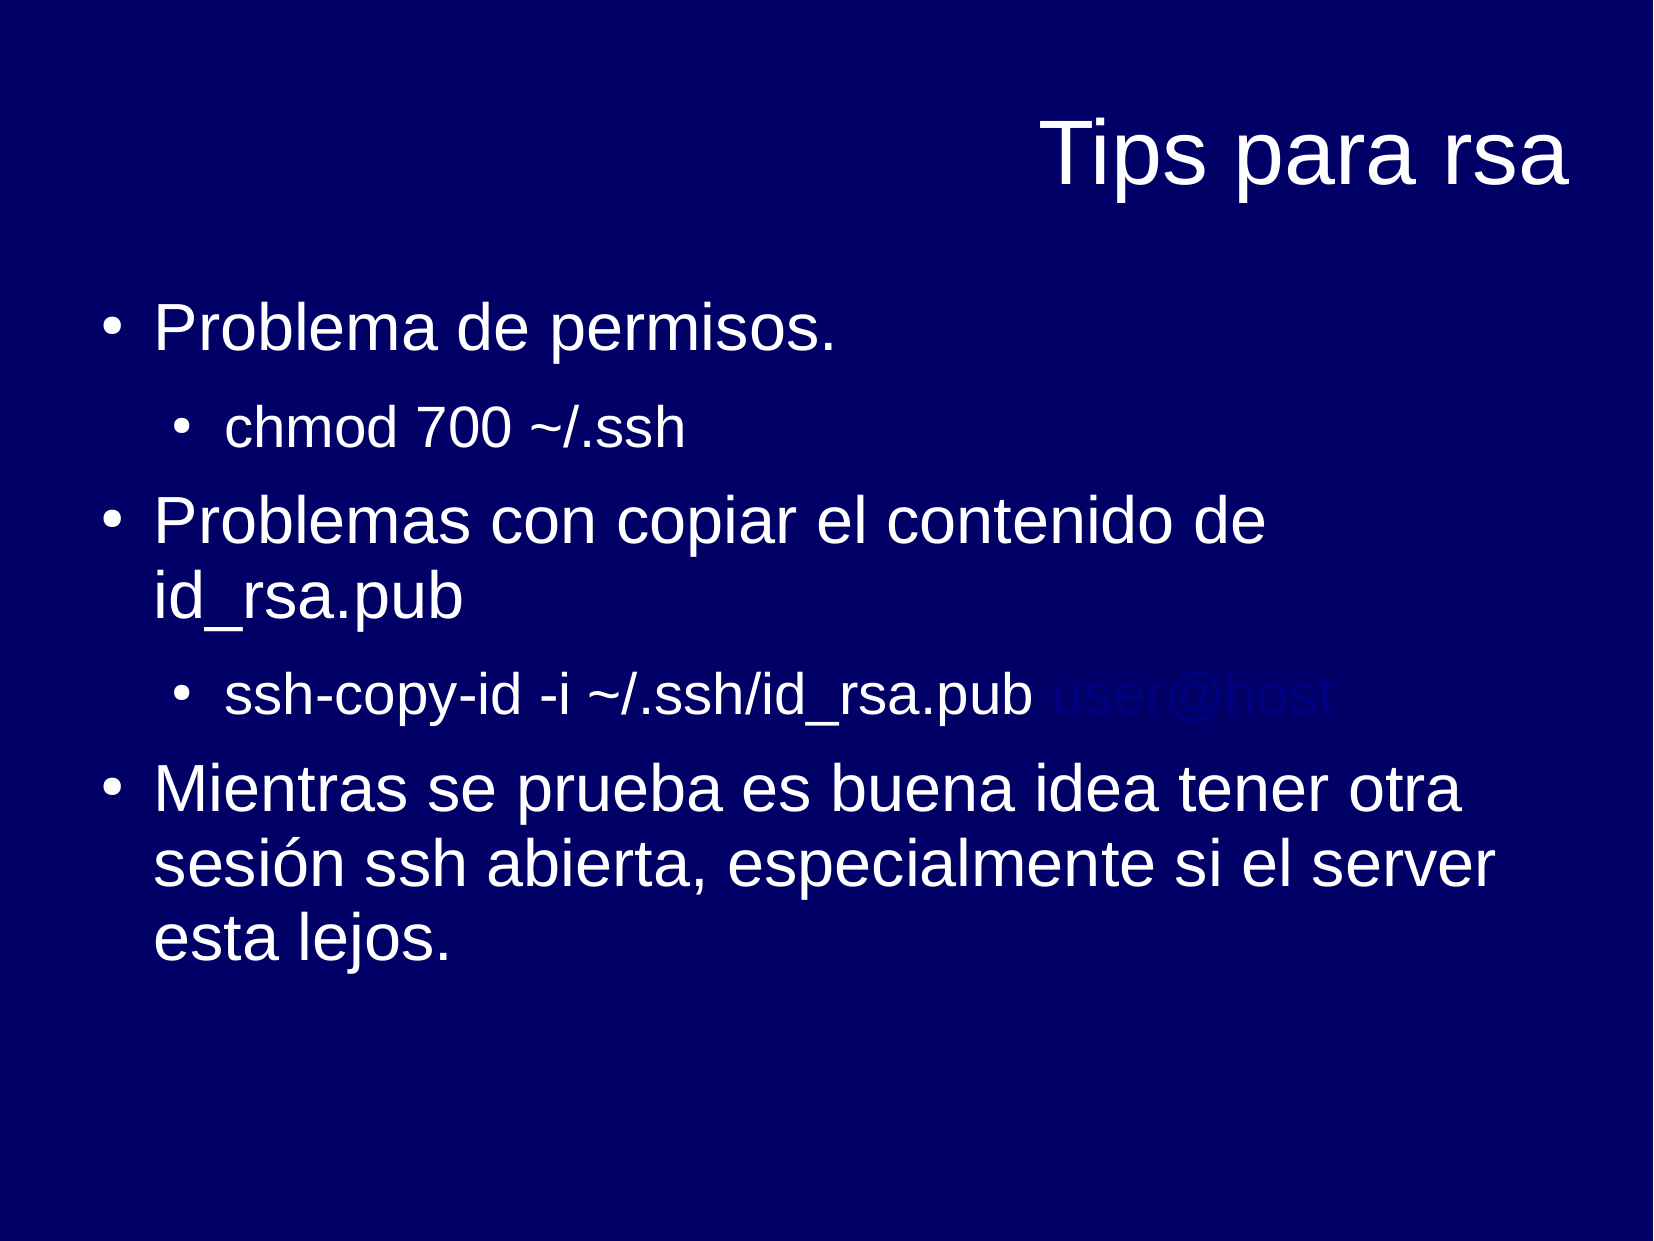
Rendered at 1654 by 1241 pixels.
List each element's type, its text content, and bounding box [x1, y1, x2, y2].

title Tips para rsa [82, 49, 1571, 257]
list Problema de permisos. chmod 700 ~/.ssh Problemas con copiar el contenido de id_rsa.pub ssh-copy-id -i ~/.ssh/id_rsa.pub user@host Mientras se prueba es buena idea tener otra sesión ssh abierta, especialmente si el server esta lejos. [82, 290, 1571, 1010]
